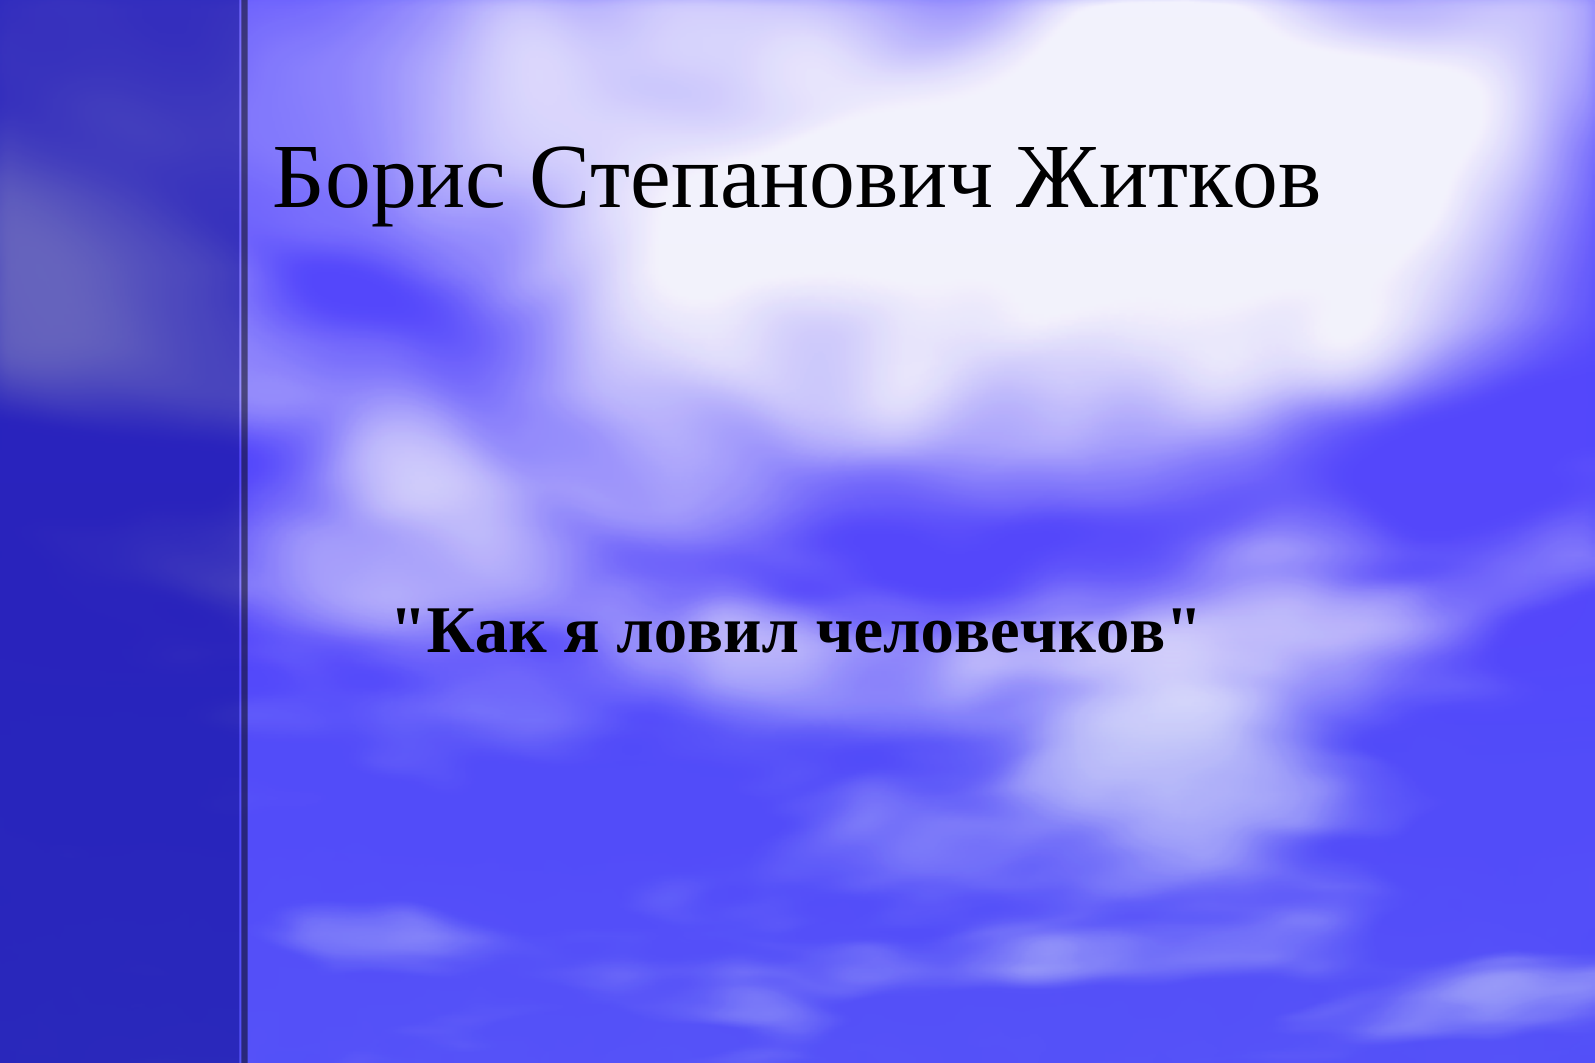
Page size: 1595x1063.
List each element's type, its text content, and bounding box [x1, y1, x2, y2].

subtitle "Как я ловил человечков" [115, 295, 1478, 966]
title Борис Степанович Житков [117, 88, 1479, 266]
